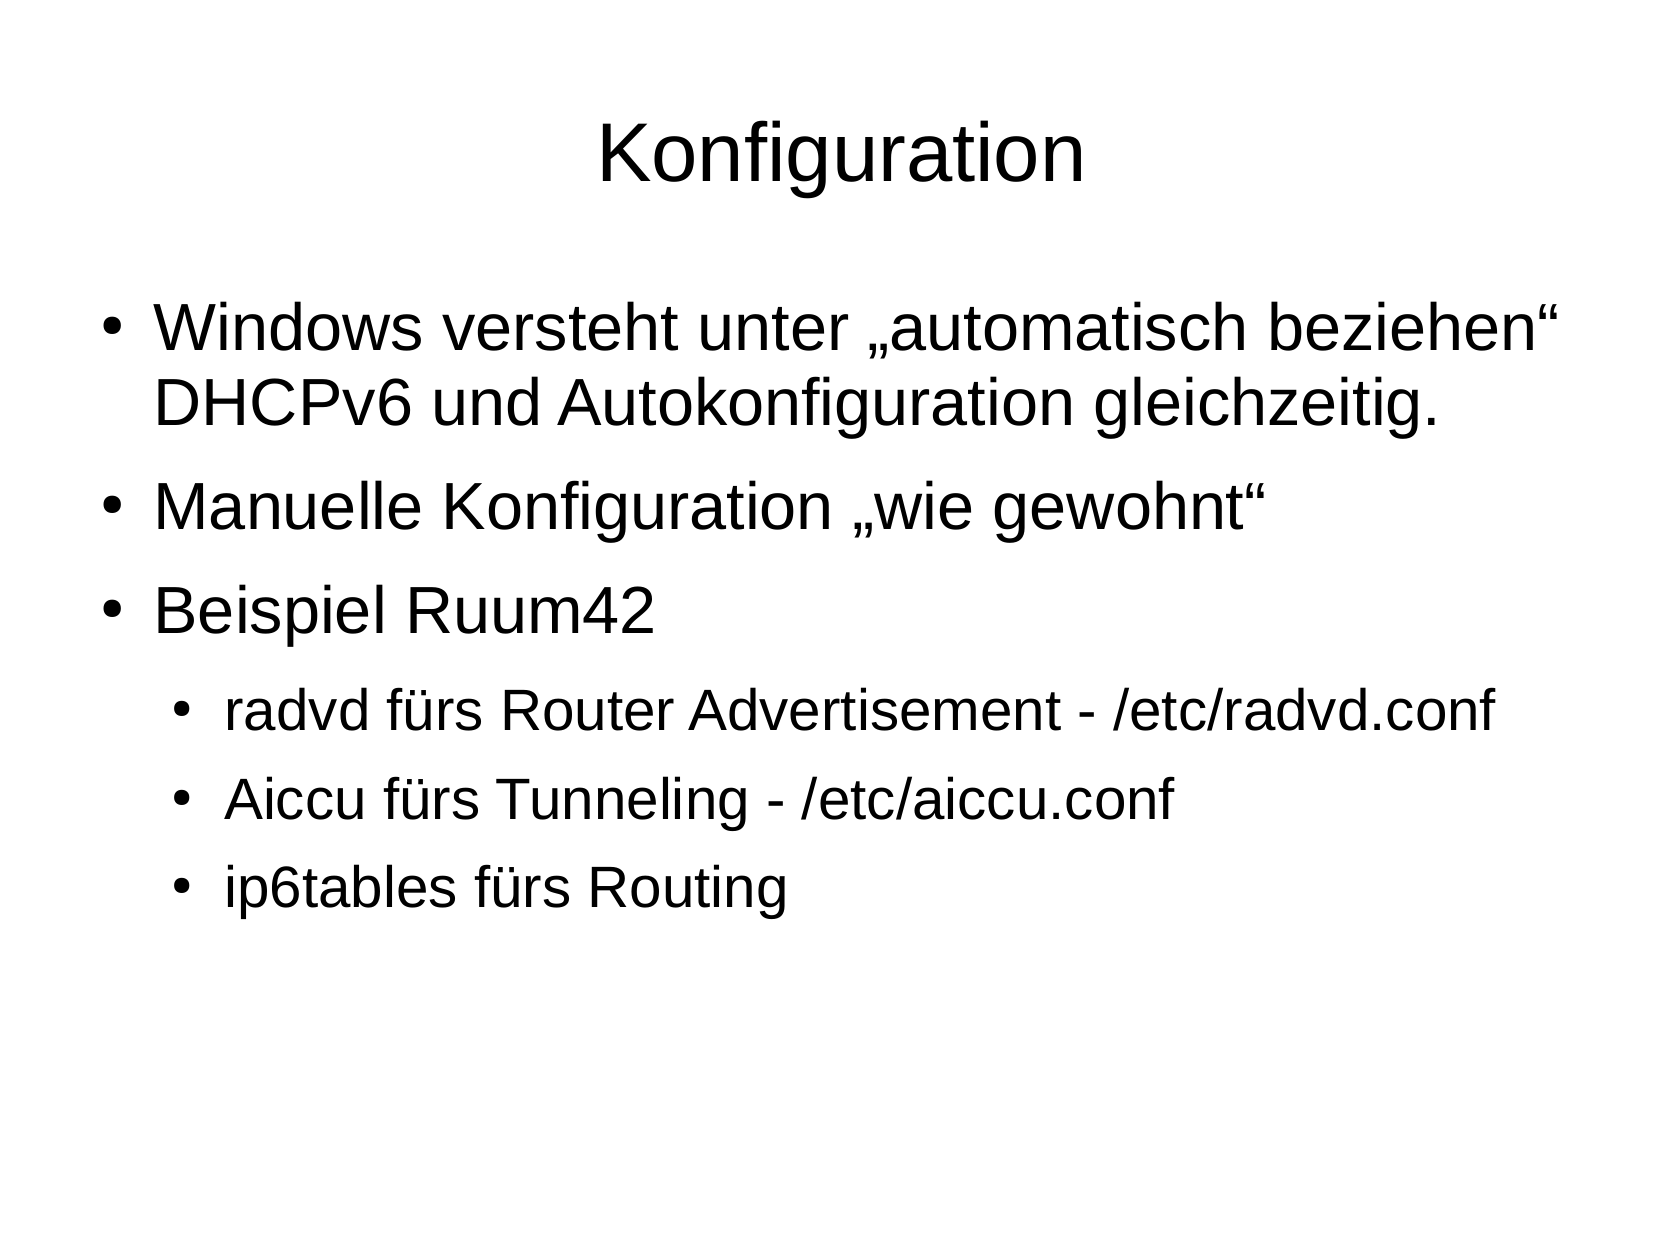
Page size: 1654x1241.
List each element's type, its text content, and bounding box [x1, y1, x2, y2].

title Konfiguration [82, 49, 1571, 257]
list Windows versteht unter „automatisch beziehen“ DHCPv6 und Autokonfiguration gleichzeitig. Manuelle Konfiguration „wie gewohnt“ Beispiel Ruum42 radvd fürs Router Advertisement - /etc/radvd.conf Aiccu fürs Tunneling - /etc/aiccu.conf ip6tables fürs Routing [82, 290, 1571, 1109]
